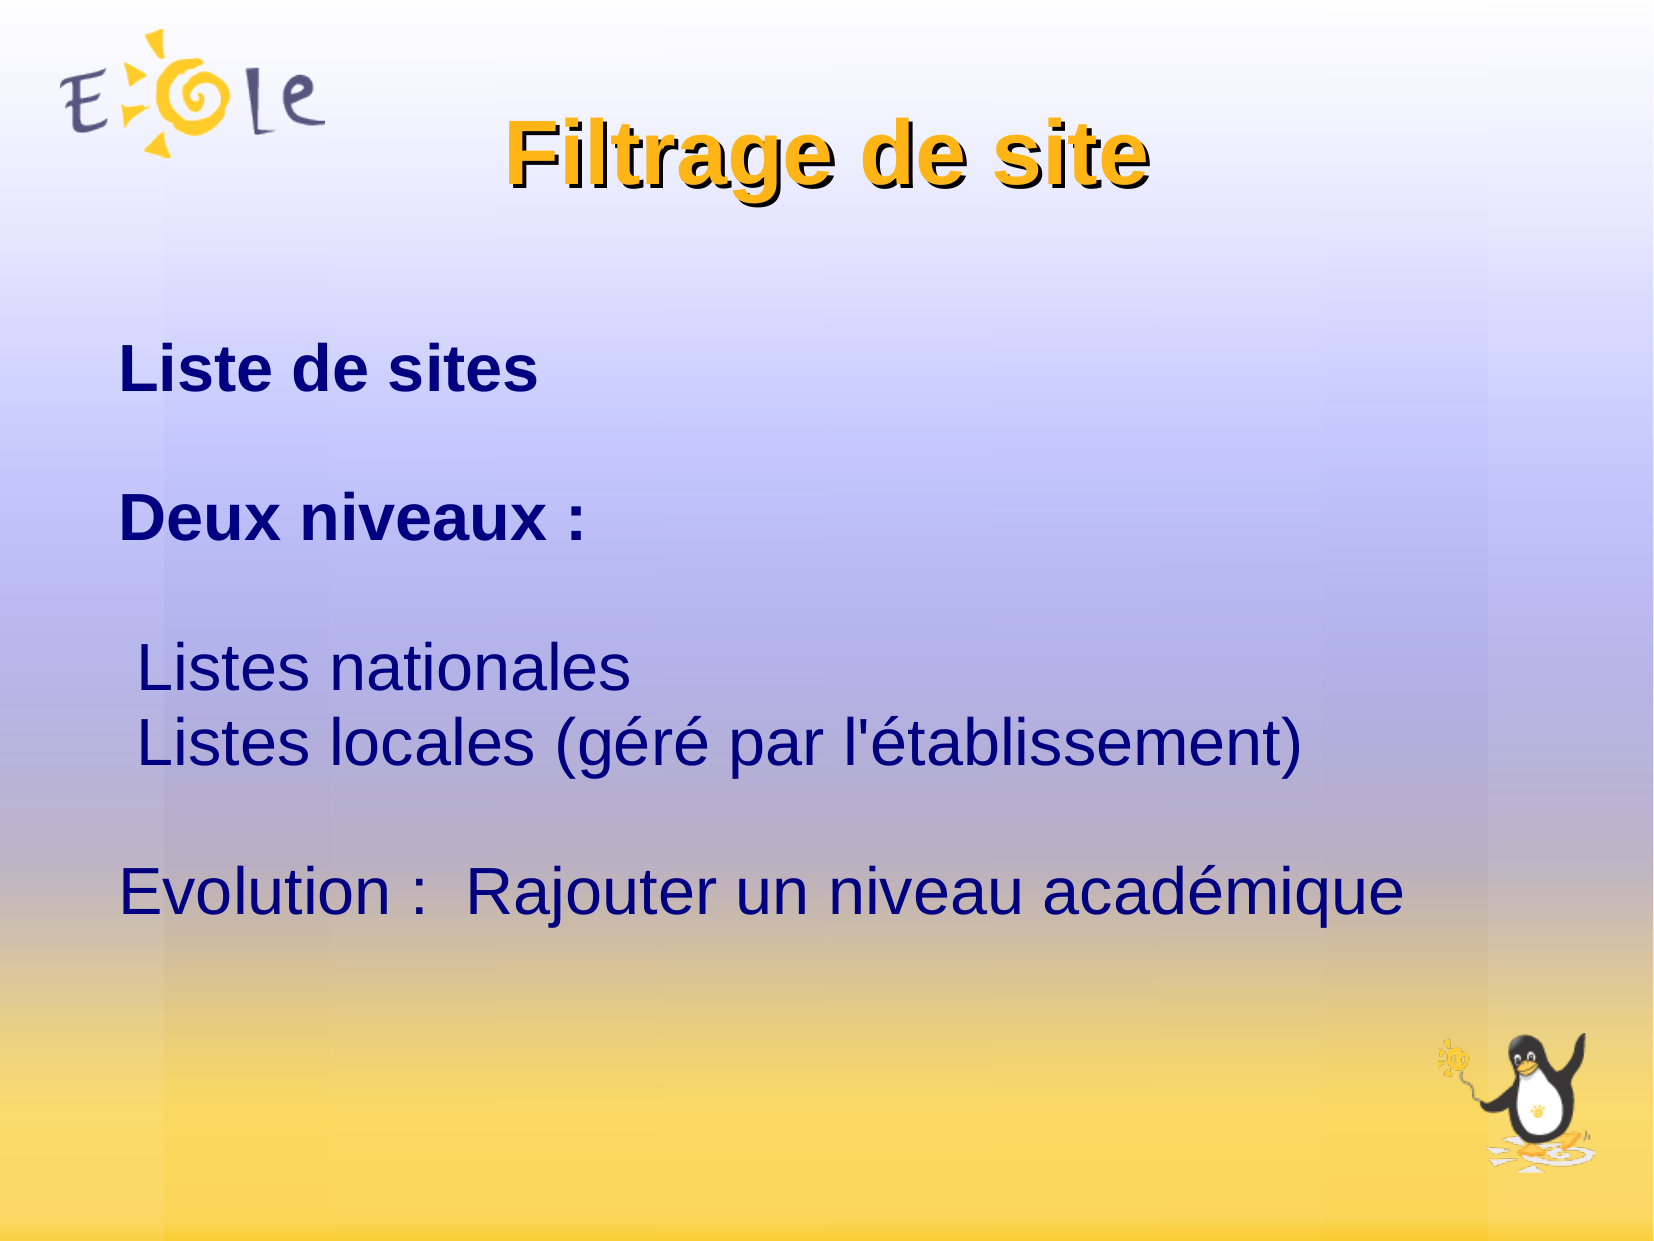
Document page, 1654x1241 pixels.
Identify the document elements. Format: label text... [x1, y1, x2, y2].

subtitle Liste de sites Deux niveaux : Listes nationales Listes locales (géré par l'établissement) Evolution : Rajouter un niveau académique [118, 283, 1607, 1126]
picture [0, 0, 1654, 1241]
title Filtrage de site [82, 49, 1571, 257]
